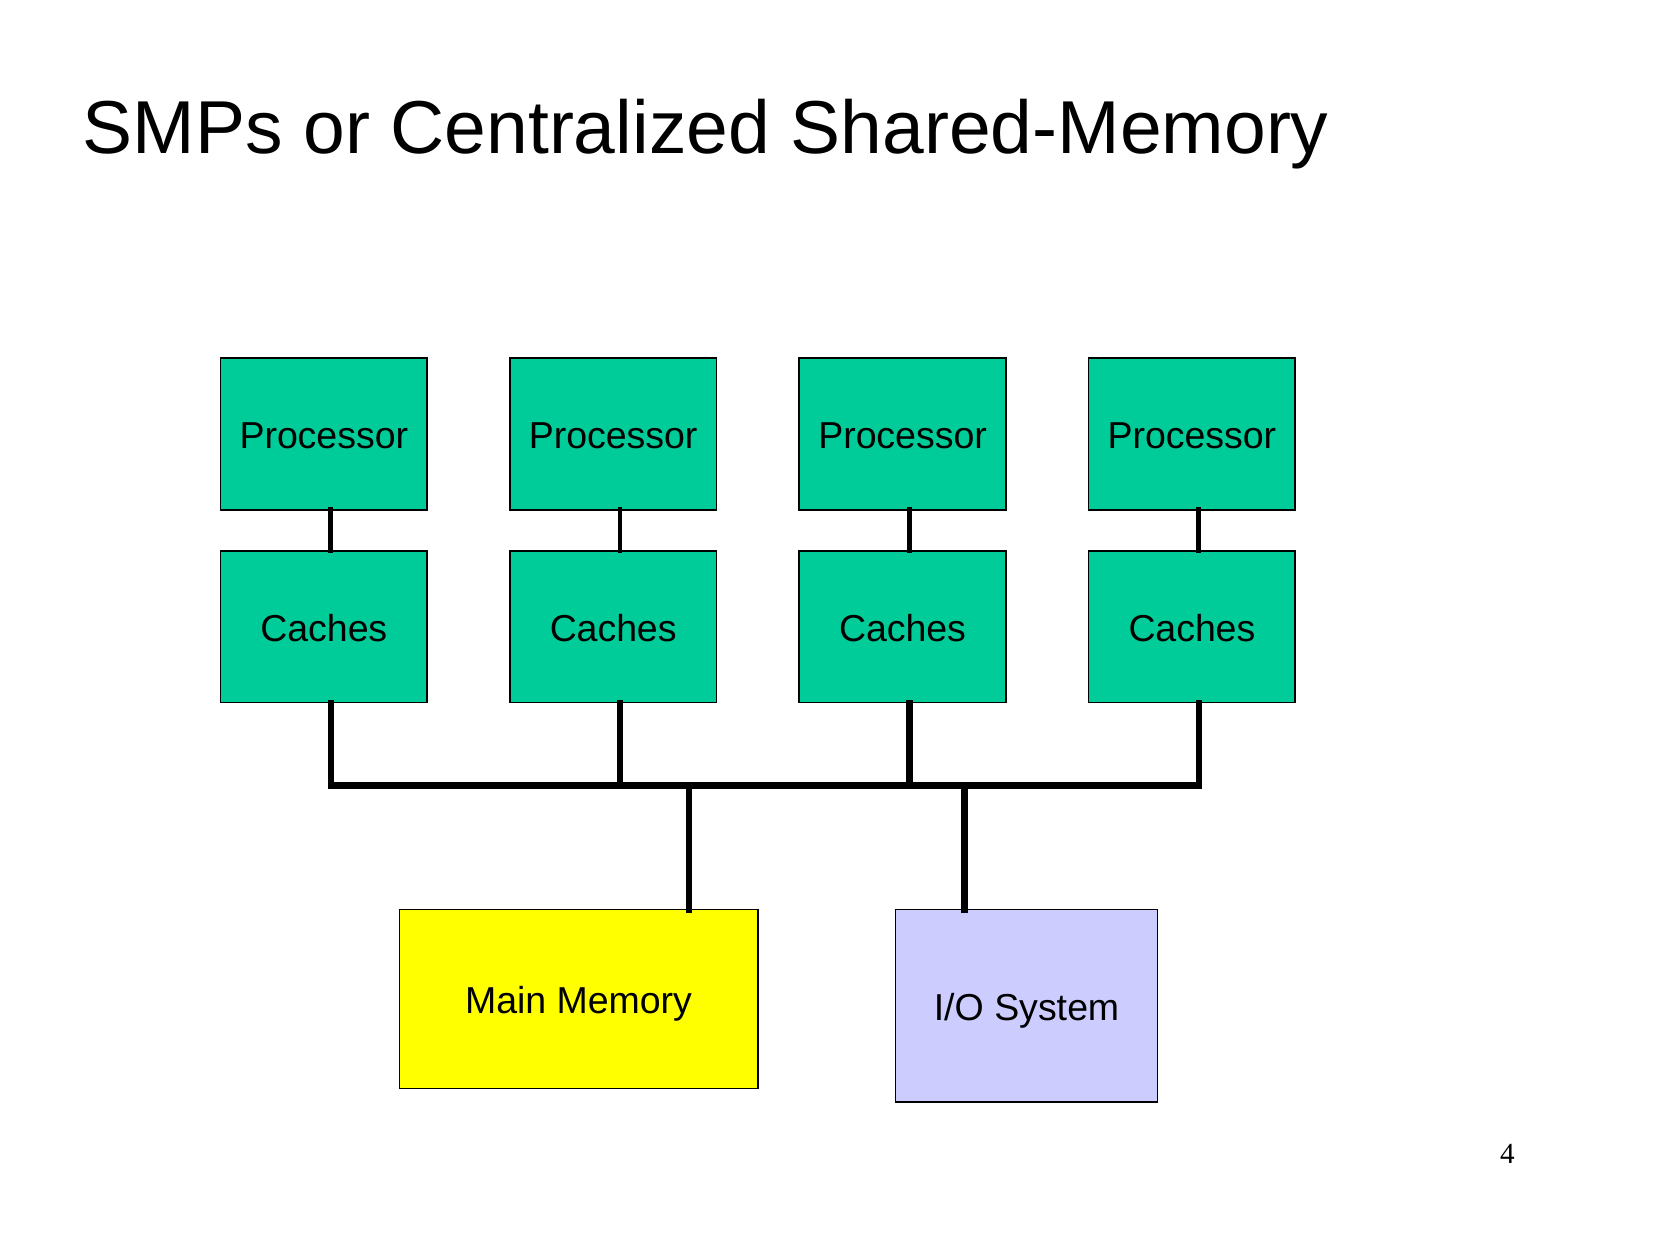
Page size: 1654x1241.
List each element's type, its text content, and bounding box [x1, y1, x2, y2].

text_box Caches [799, 551, 1006, 703]
text_box <number> [1184, 1129, 1530, 1213]
text_box Caches [509, 551, 717, 703]
text_box SMPs or Centralized Shared-Memory [67, 71, 1345, 177]
text_box Processor [799, 358, 1006, 510]
text_box Main Memory [399, 909, 758, 1089]
text_box Processor [220, 358, 428, 510]
text_box Caches [1088, 551, 1296, 703]
text_box I/O System [895, 909, 1158, 1103]
text_box Processor [509, 358, 717, 510]
text_box Caches [220, 551, 428, 703]
text_box Processor [1088, 358, 1296, 510]
